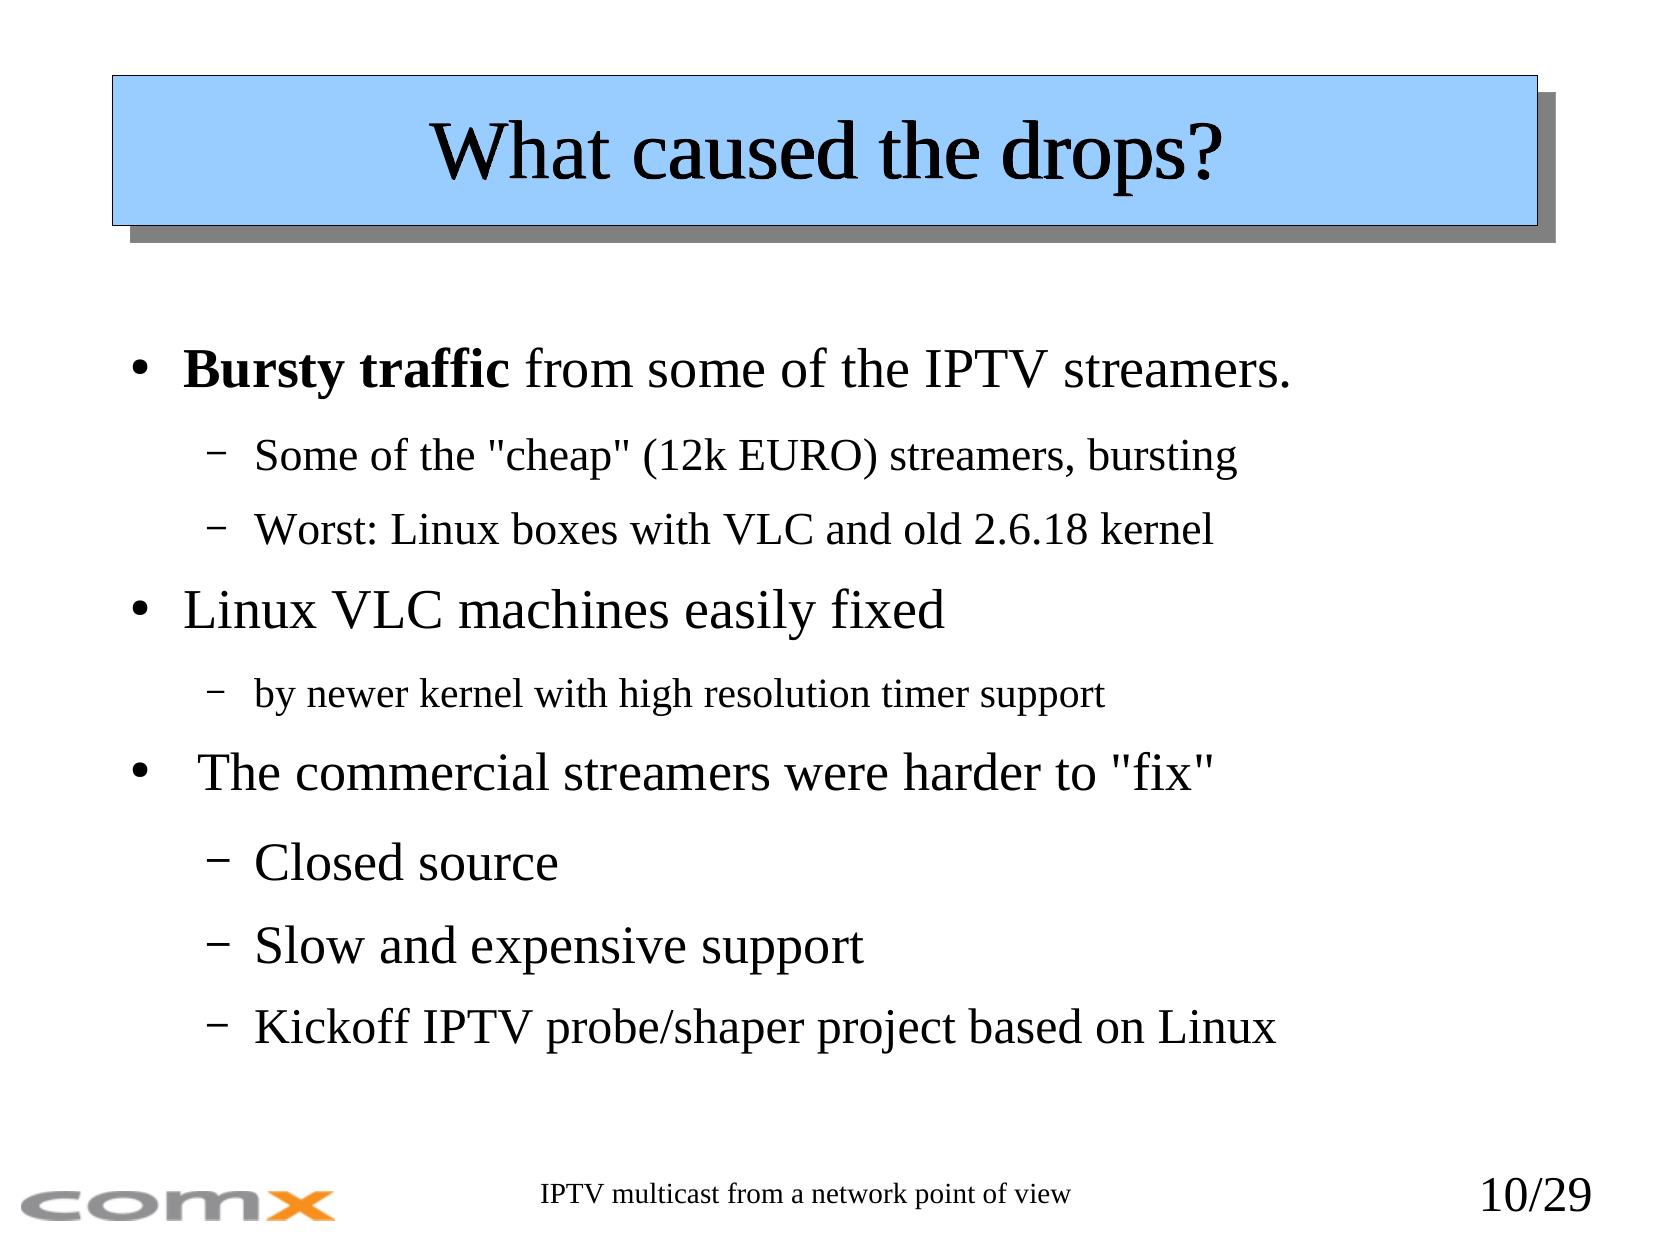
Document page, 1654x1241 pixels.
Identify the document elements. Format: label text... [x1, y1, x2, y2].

list Bursty traffic from some of the IPTV streamers. Some of the "cheap" (12k EURO) streamers, bursting Worst: Linux boxes with VLC and old 2.6.18 kernel Linux VLC machines easily fixed by newer kernel with high resolution timer support The commercial streamers were harder to "fix" Closed source Slow and expensive support Kickoff IPTV probe/shaper project based on Linux [112, 337, 1576, 1126]
title What caused the drops? [116, 75, 1538, 226]
picture [21, 1191, 335, 1221]
